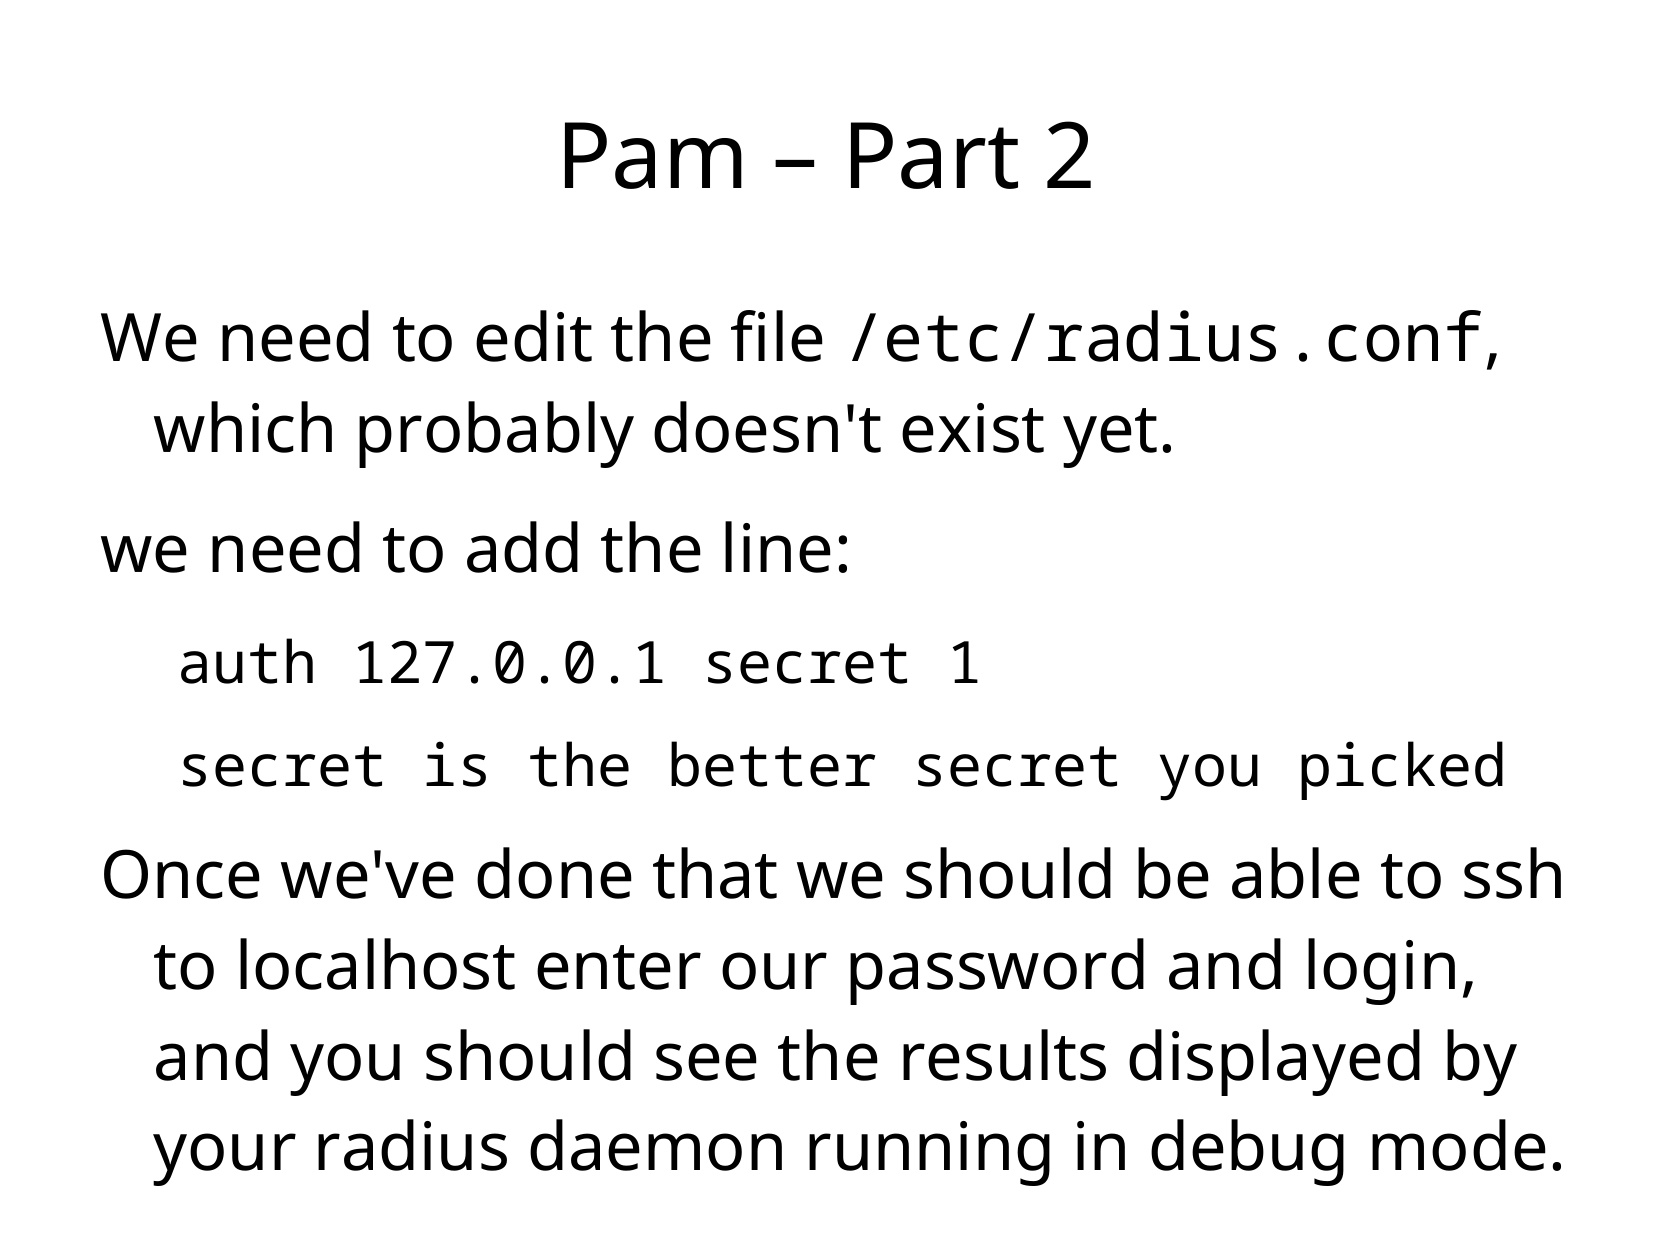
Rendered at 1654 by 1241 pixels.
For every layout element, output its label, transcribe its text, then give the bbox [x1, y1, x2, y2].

list We need to edit the file /etc/radius.conf, which probably doesn't exist yet. we need to add the line: auth 127.0.0.1 secret 1 secret is the better secret you picked Once we've done that we should be able to ssh to localhost enter our password and login, and you should see the results displayed by your radius daemon running in debug mode. [82, 290, 1571, 1109]
title Pam – Part 2 [82, 49, 1571, 257]
